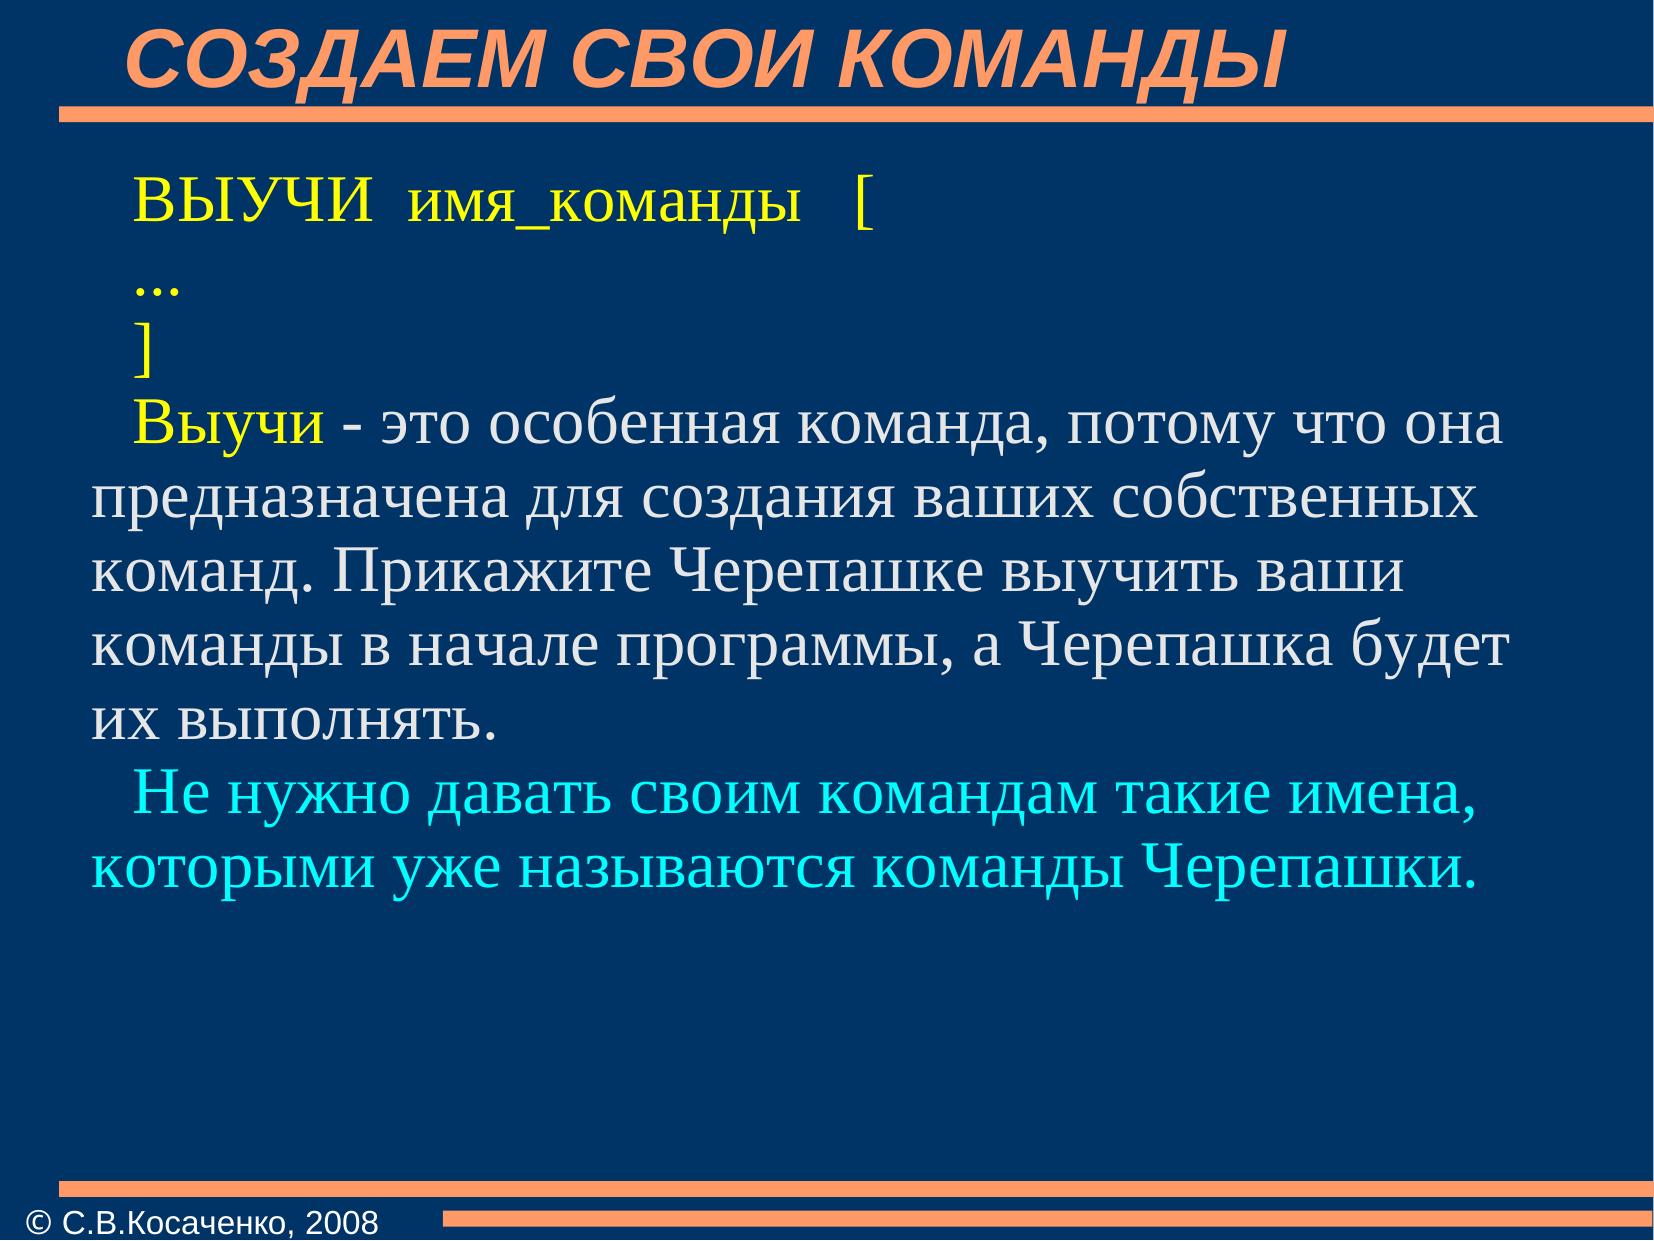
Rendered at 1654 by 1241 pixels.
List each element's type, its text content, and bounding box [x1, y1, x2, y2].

title СОЗДАЕМ СВОИ КОМАНДЫ [123, 0, 1536, 119]
list ВЫУЧИ имя_команды [ ... ] Выучи - это особенная команда, потому что она предназначена для создания ваших собственных команд. Прикажите Черепашке выучить ваши команды в начале программы, а Черепашка будет их выполнять. Не нужно давать своим командам такие имена, которыми уже называются команды Черепашки. [91, 161, 1581, 1173]
